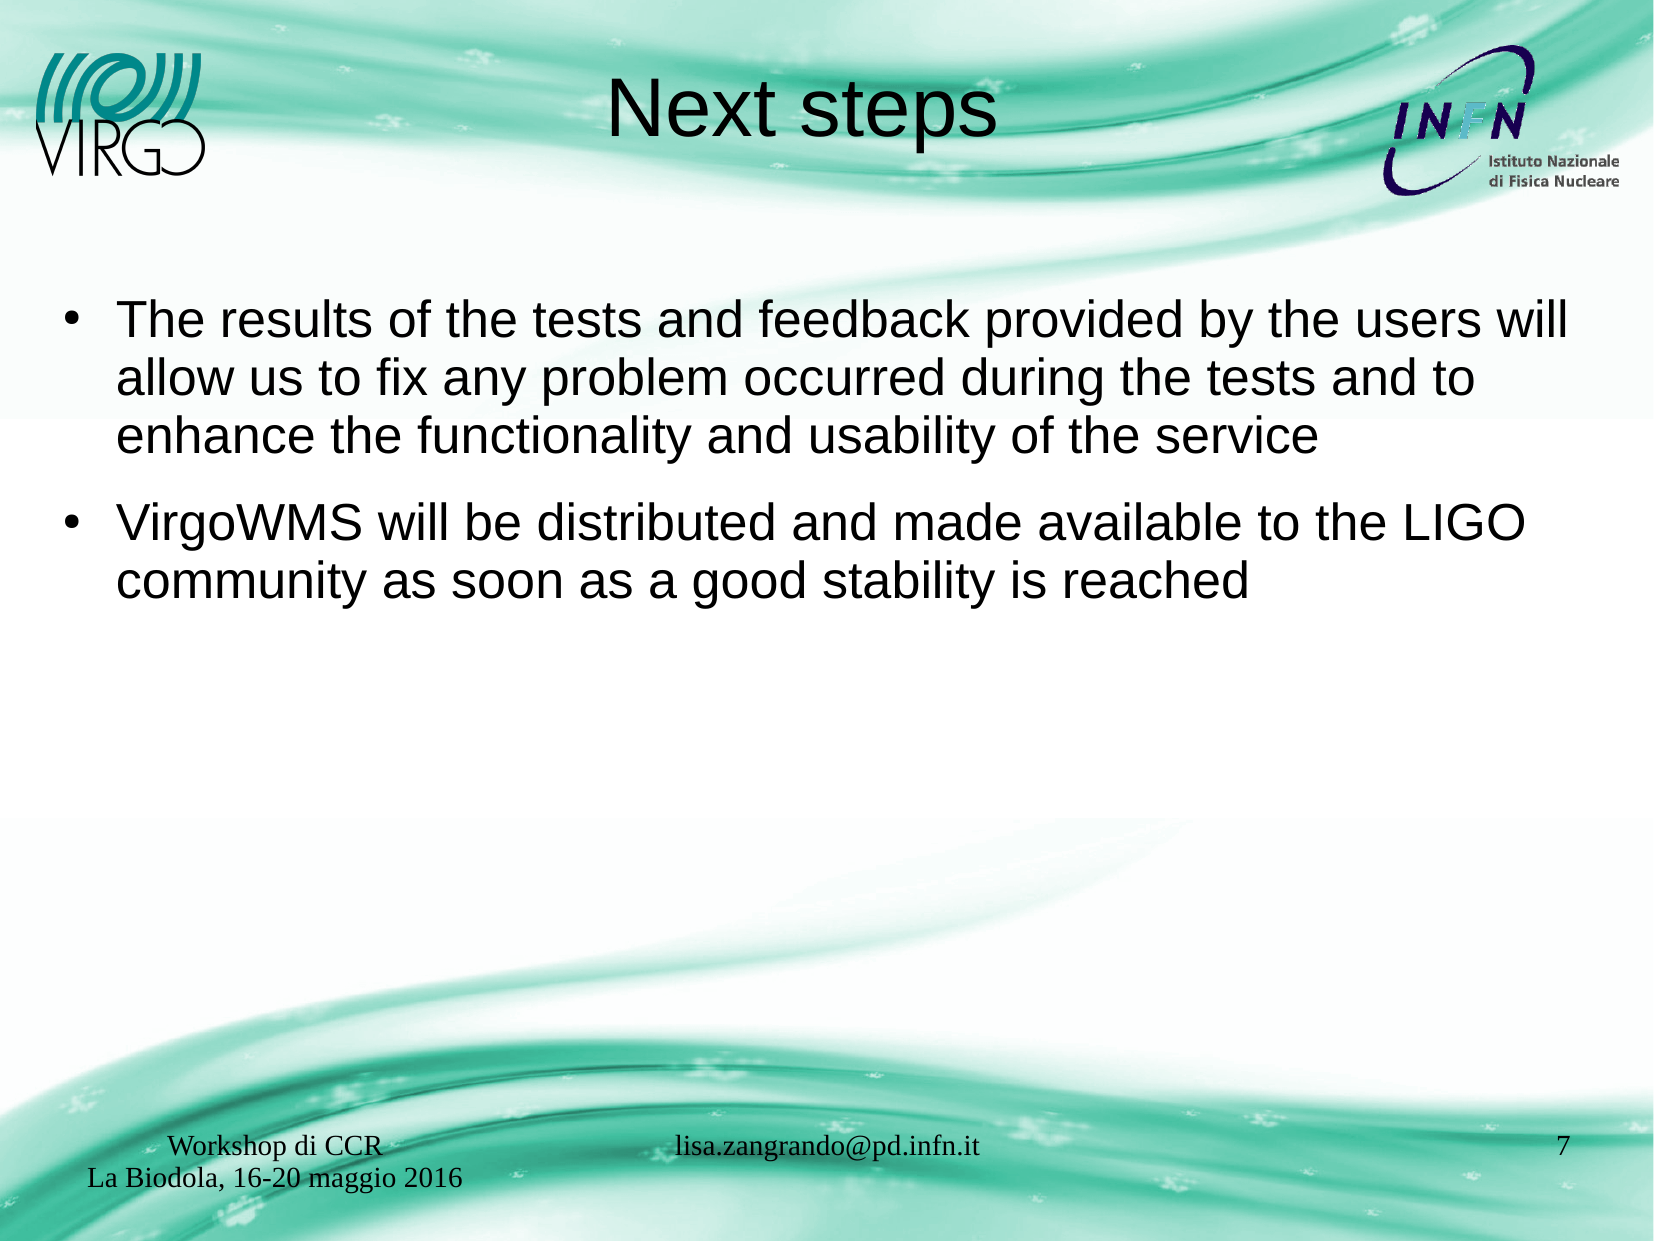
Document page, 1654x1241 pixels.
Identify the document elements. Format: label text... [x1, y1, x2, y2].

title Next steps [240, 49, 1366, 166]
list The results of the tests and feedback provided by the users will allow us to fix any problem occurred during the tests and to enhance the functionality and usability of the service VirgoWMS will be distributed and made available to the LIGO community as soon as a good stability is reached [45, 290, 1591, 1126]
picture [0, 0, 1654, 419]
picture [0, 818, 1654, 1241]
